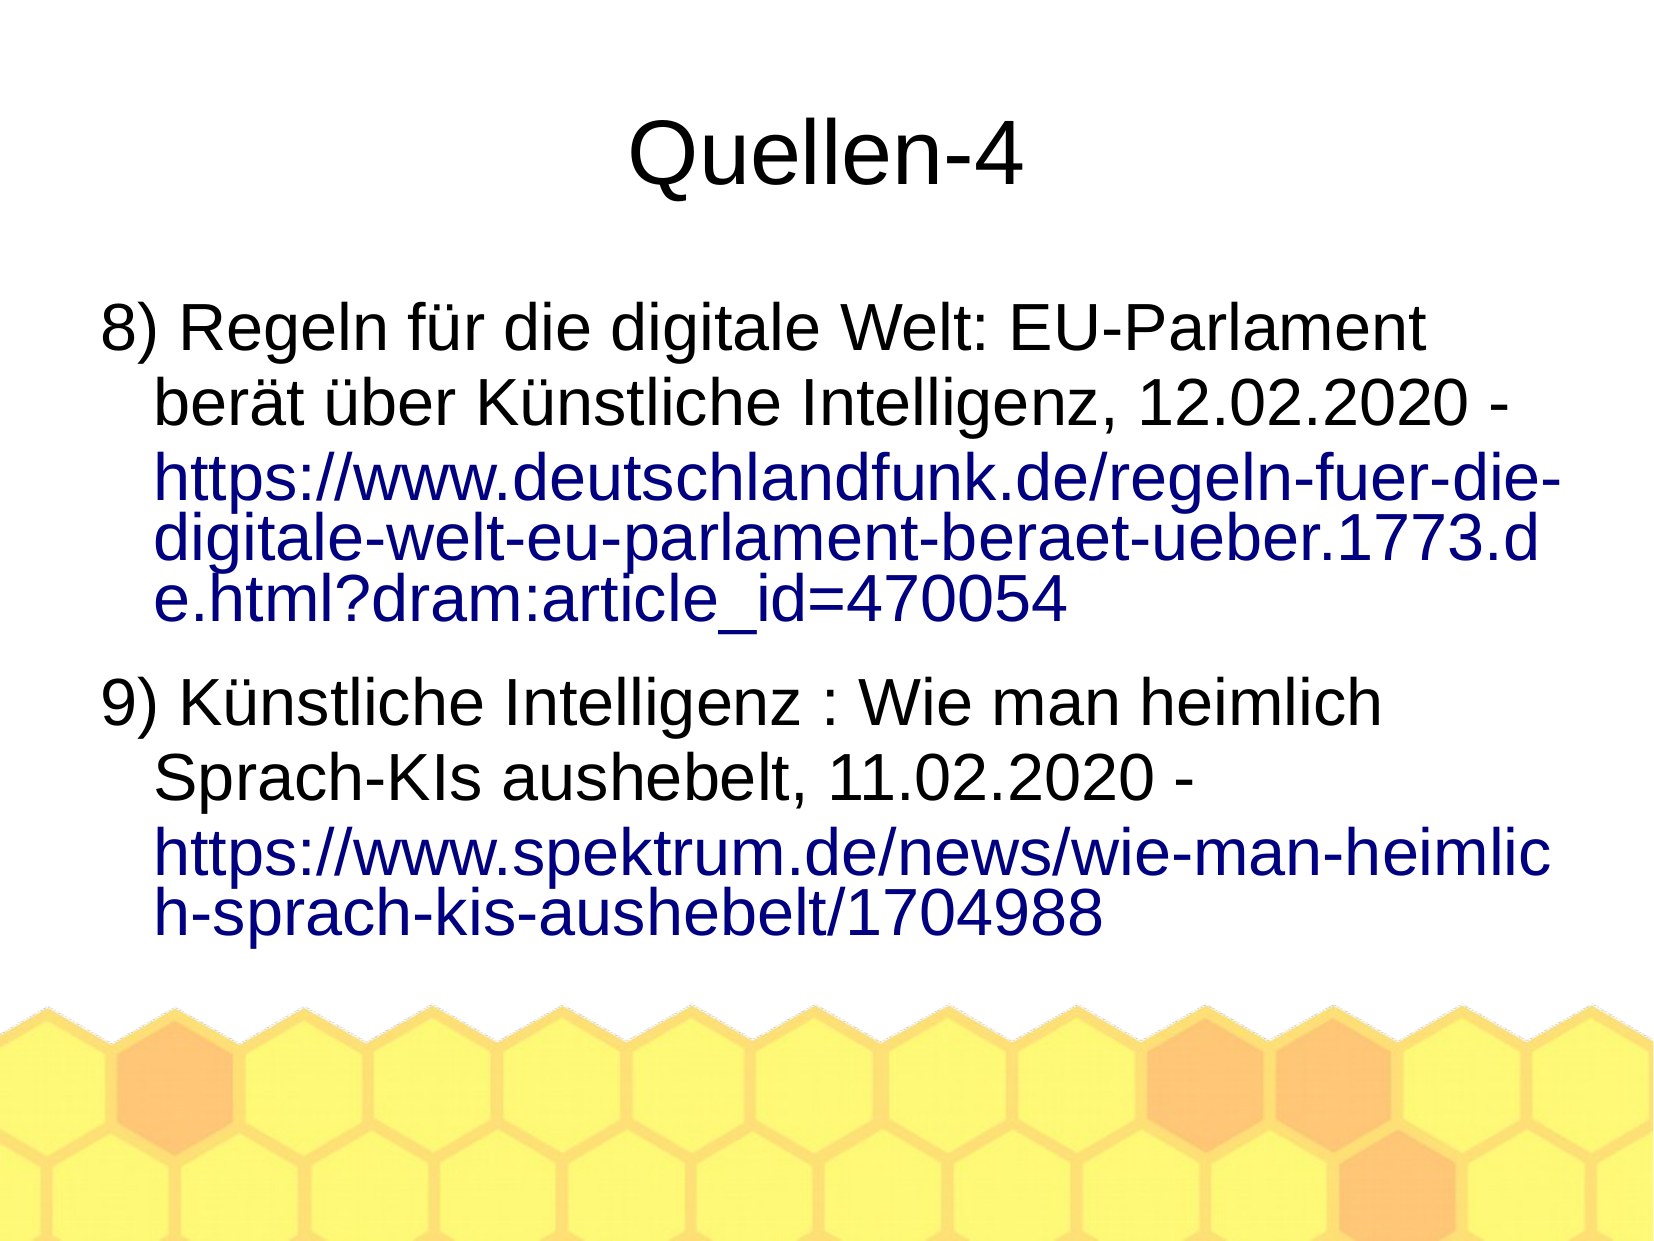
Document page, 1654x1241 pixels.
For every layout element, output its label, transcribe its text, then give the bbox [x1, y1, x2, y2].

picture [0, 1001, 1654, 1241]
list Regeln für die digitale Welt: EU-Parlament berät über Künstliche Intelligenz, 12.02.2020 - https://www.deutschlandfunk.de/regeln-fuer-die-digitale-welt-eu-parlament-beraet-ueber.1773.de.html?dram:article_id=470054 Künstliche Intelligenz : Wie man heimlich Sprach-KIs aushebelt, 11.02.2020 - https://www.spektrum.de/news/wie-man-heimlich-sprach-kis-aushebelt/1704988 [82, 290, 1571, 1010]
title Quellen-4 [82, 49, 1571, 257]
